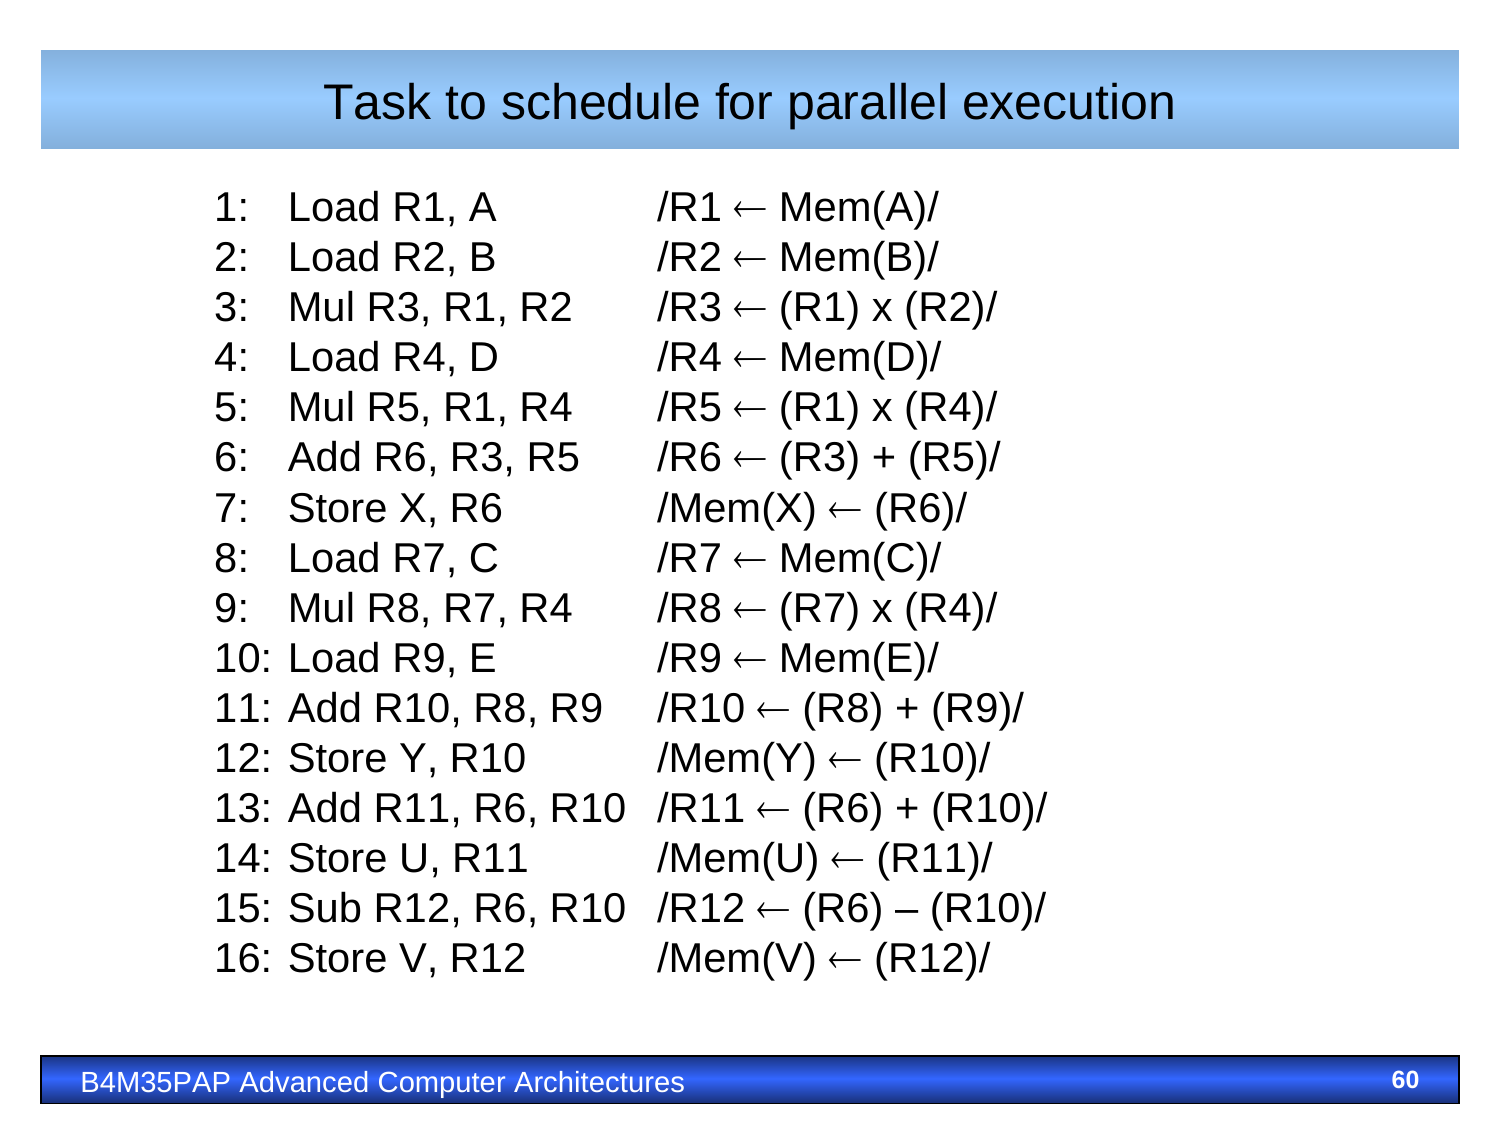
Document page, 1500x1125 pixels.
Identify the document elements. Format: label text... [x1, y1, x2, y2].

title Task to schedule for parallel execution [41, 50, 1459, 149]
list 1: Load R1, A /R1  Mem(A)/ 2: Load R2, B /R2  Mem(B)/ 3: Mul R3, R1, R2 /R3  (R1) x (R2)/ 4: Load R4, D /R4  Mem(D)/ 5: Mul R5, R1, R4 /R5  (R1) x (R4)/ 6: Add R6, R3, R5 /R6  (R3) + (R5)/ 7: Store X, R6 /Mem(X)  (R6)/ 8: Load R7, C /R7  Mem(C)/ 9: Mul R8, R7, R4 /R8  (R7) x (R4)/ 10: Load R9, E /R9  Mem(E)/ 11: Add R10, R8, R9 /R10  (R8) + (R9)/ 12: Store Y, R10 /Mem(Y)  (R10)/ 13: Add R11, R6, R10 /R11  (R6) + (R10)/ 14: Store U, R11 /Mem(U)  (R11)/ 15: Sub R12, R6, R10 /R12  (R6) – (R10)/ 16: Store V, R12 /Mem(V)  (R12)/ [199, 172, 1436, 1000]
